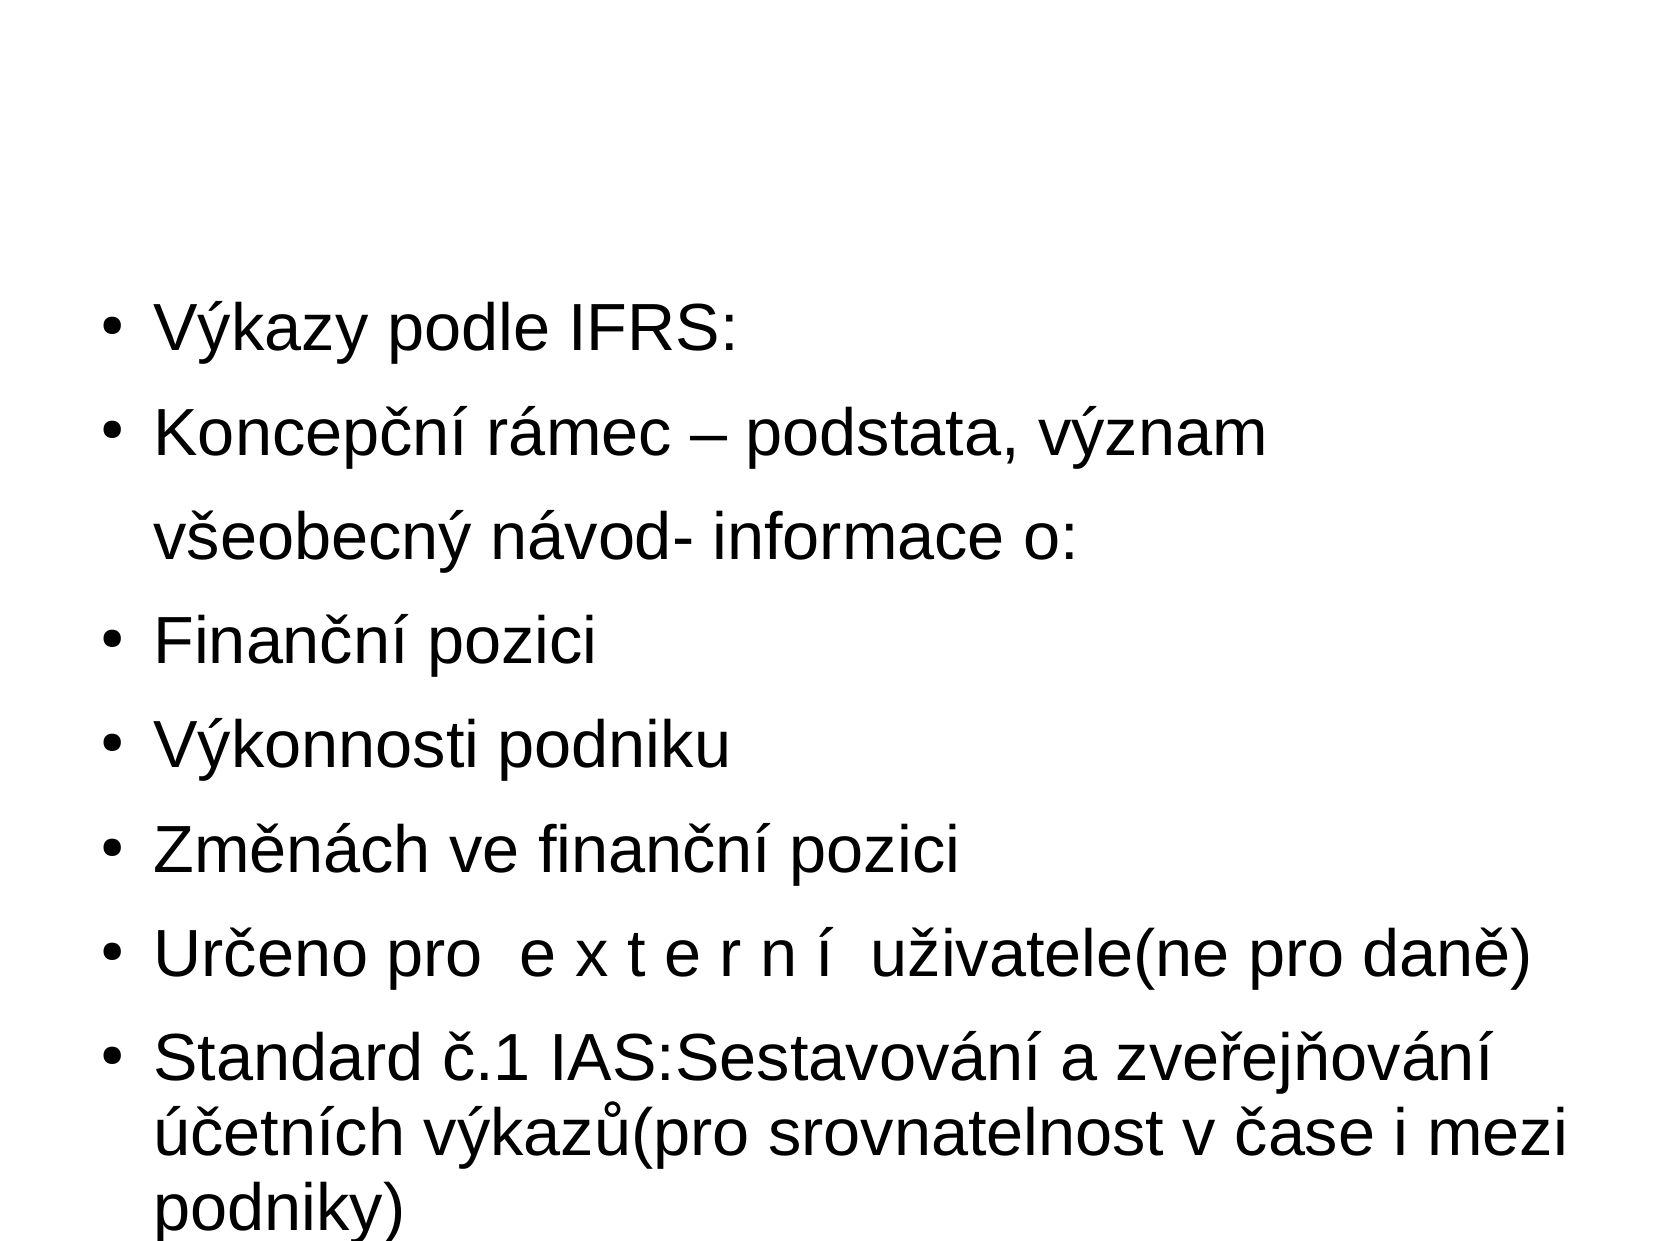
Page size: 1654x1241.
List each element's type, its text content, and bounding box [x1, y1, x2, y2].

list Výkazy podle IFRS: Koncepční rámec – podstata, význam všeobecný návod- informace o: Finanční pozici Výkonnosti podniku Změnách ve finanční pozici Určeno pro e x t e r n í uživatele(ne pro daně) Standard č.1 IAS:Sestavování a zveřejňování účetních výkazů(pro srovnatelnost v čase i mezi podniky) Skládá se z: Rozvahy Výsledovky Výkazu změn ve VK Výkazu peněžních toků komentář(použitá účet.pravidla) ukázka [82, 290, 1571, 1241]
